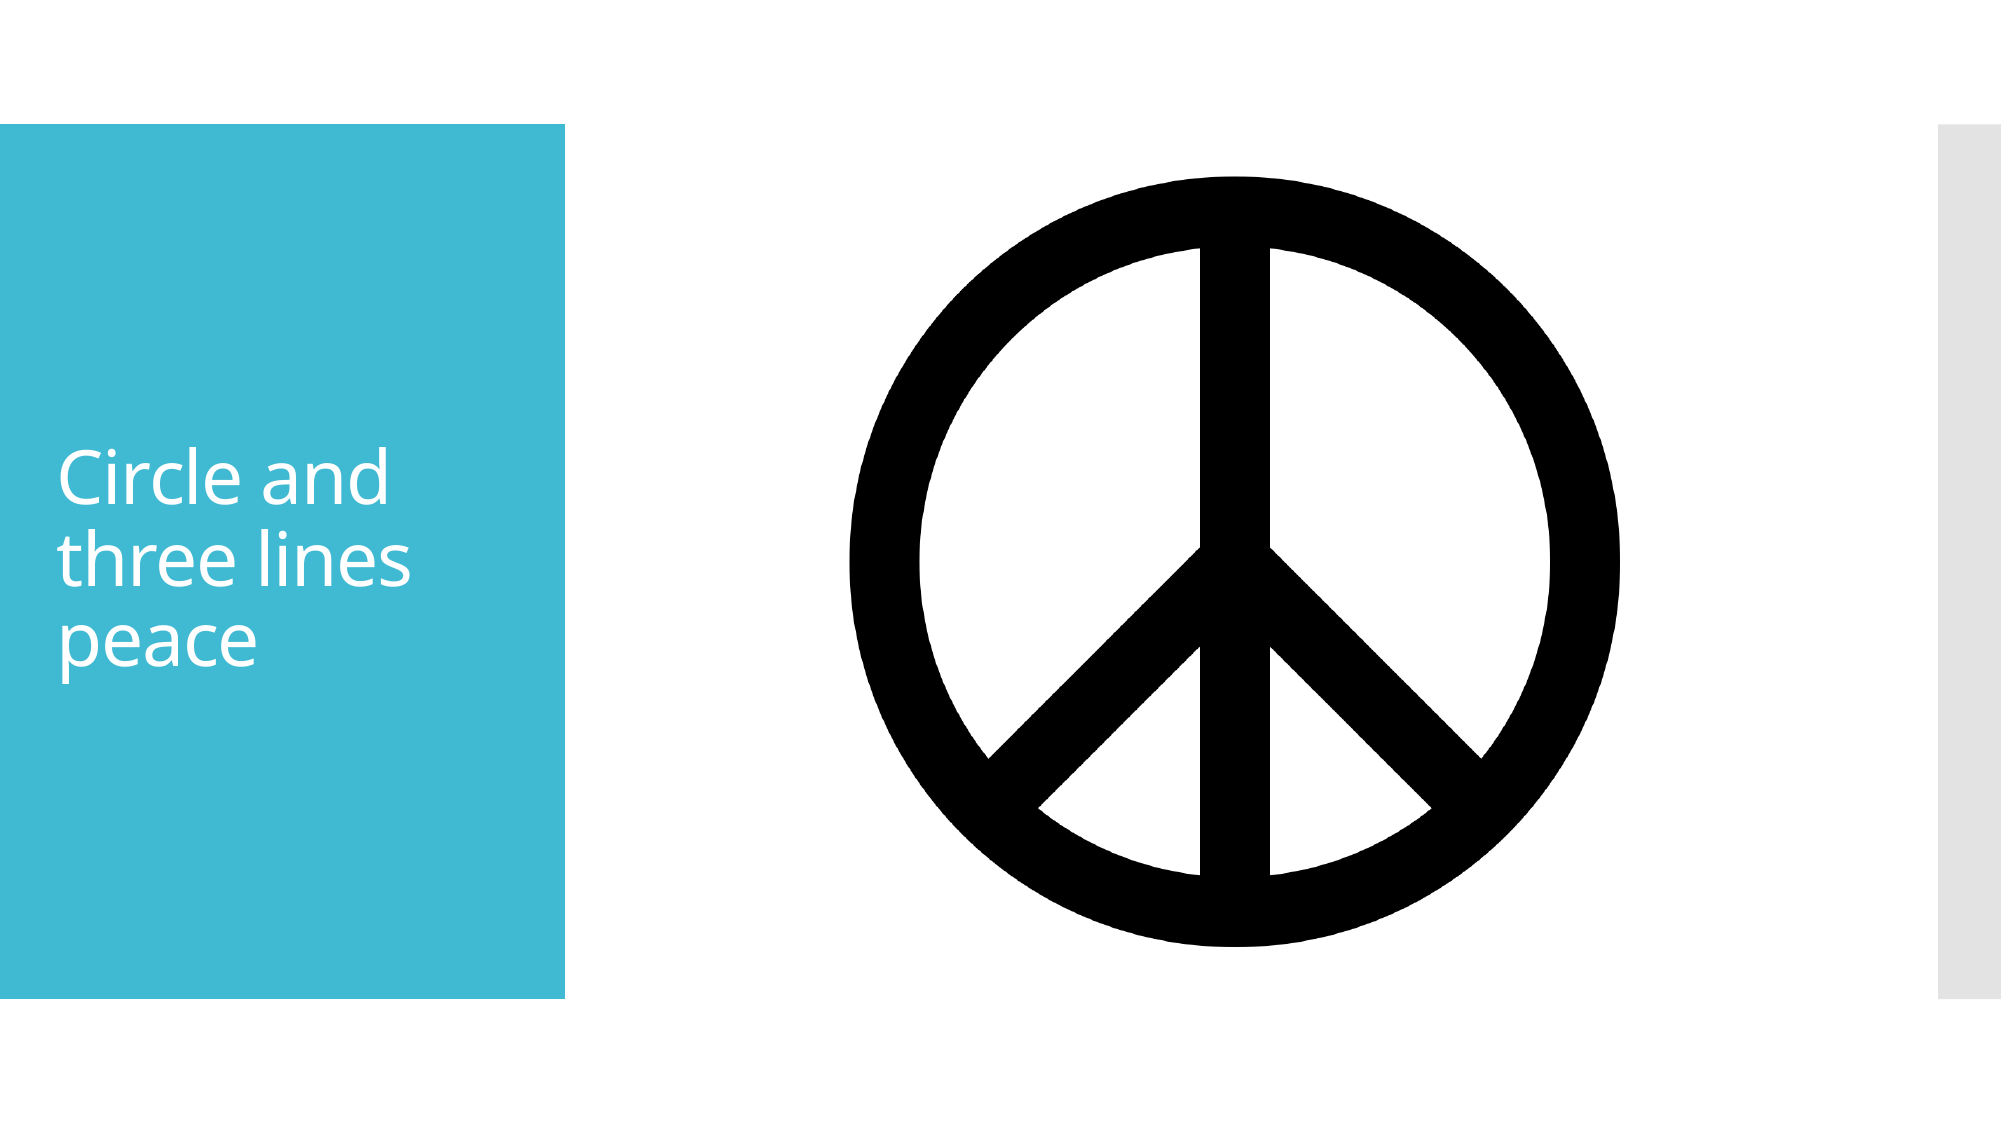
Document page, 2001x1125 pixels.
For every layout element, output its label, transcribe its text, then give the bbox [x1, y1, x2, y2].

picture [814, 141, 1655, 982]
title Circle and three lines peace [41, 184, 526, 940]
